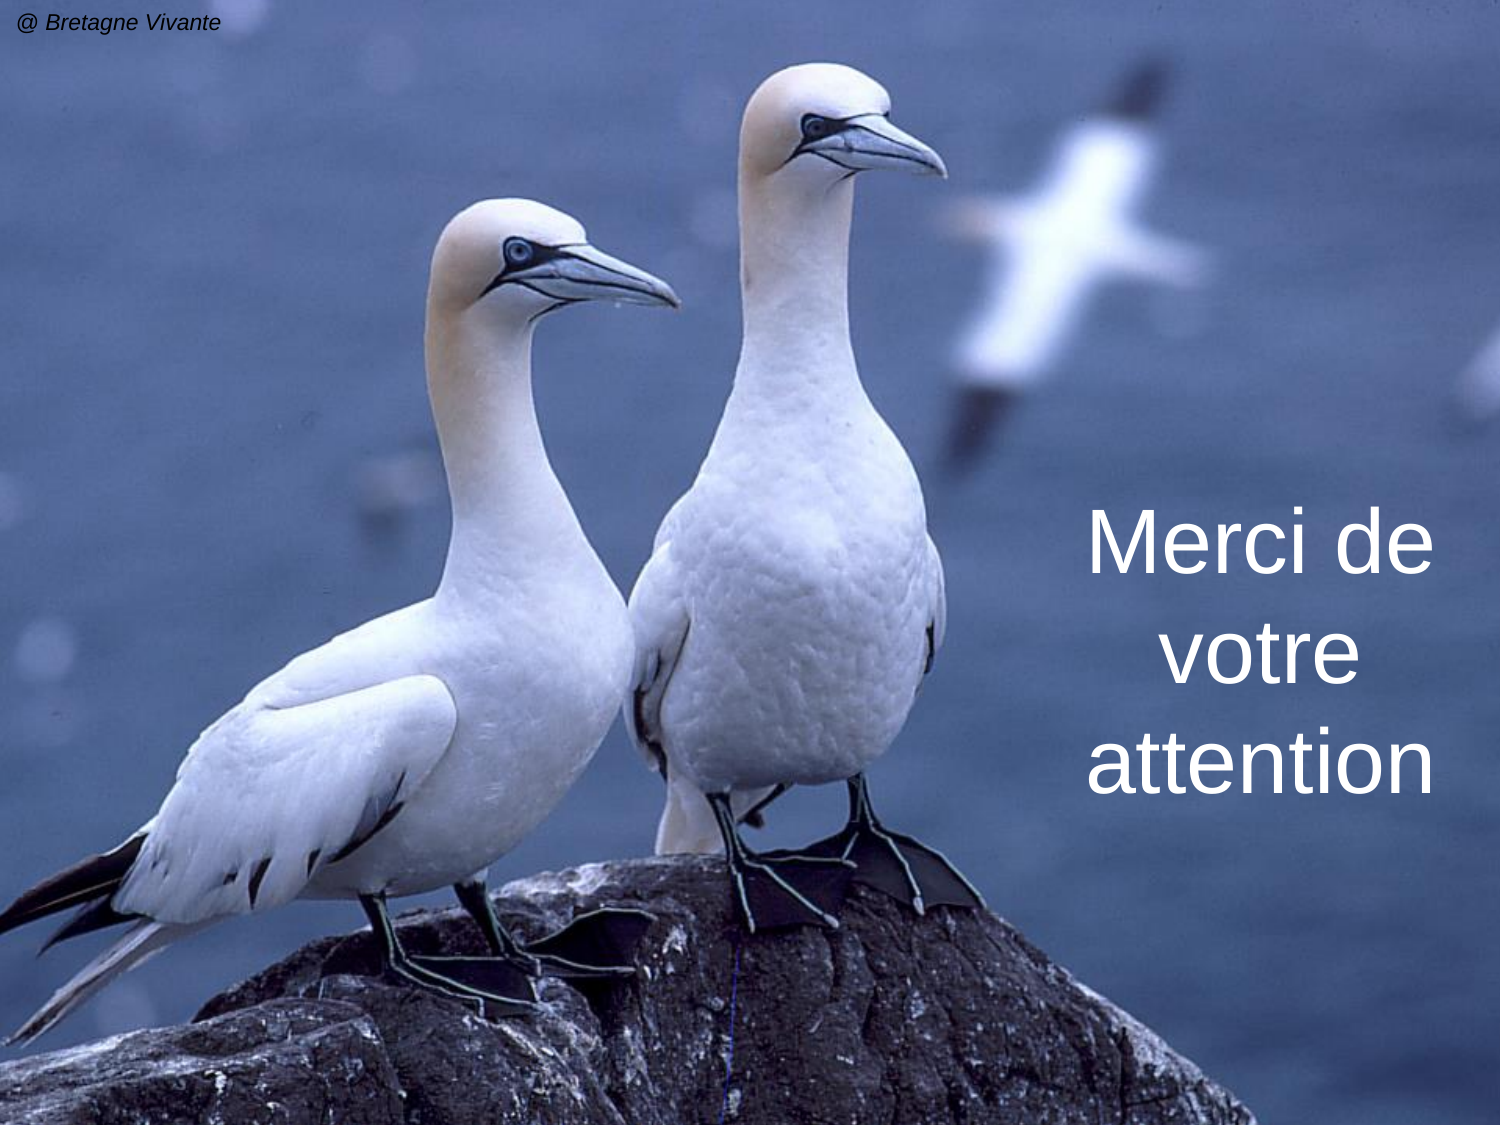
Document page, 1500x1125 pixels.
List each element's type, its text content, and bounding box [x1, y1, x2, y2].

picture [0, 0, 1500, 1125]
text_box @ Bretagne Vivante [0, 0, 237, 43]
text_box Merci de votre attention [1033, 473, 1489, 820]
